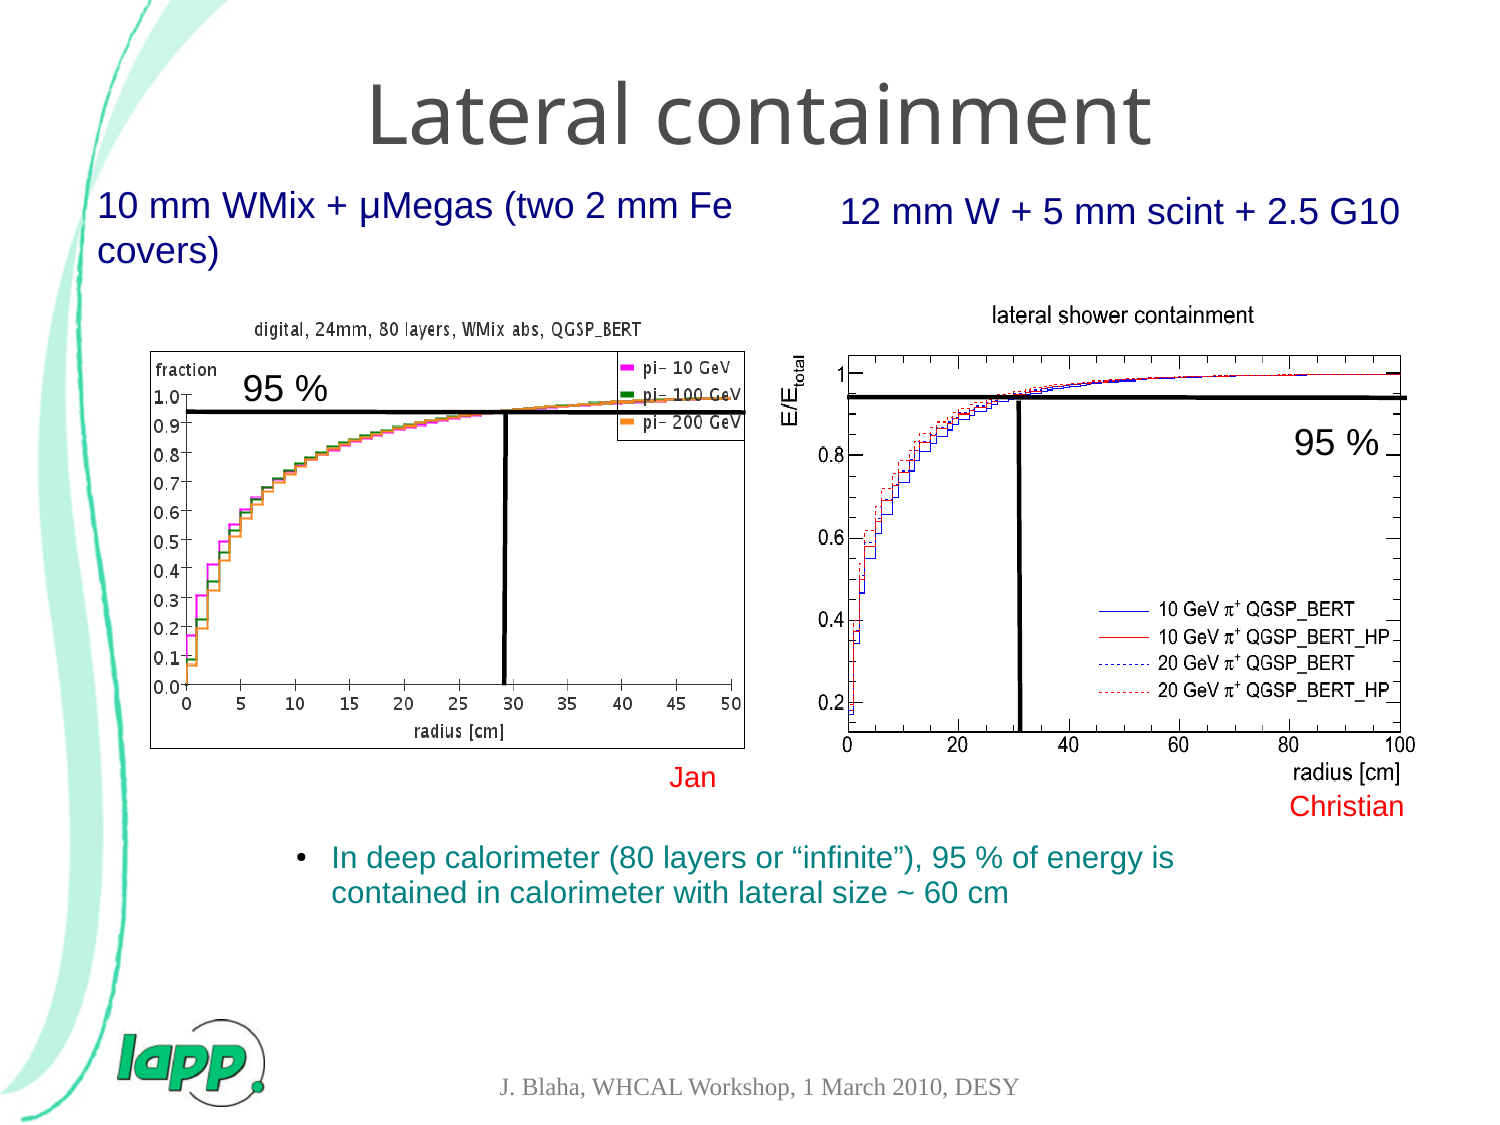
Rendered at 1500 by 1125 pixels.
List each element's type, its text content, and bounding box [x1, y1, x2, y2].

title Lateral containment [32, 18, 1486, 208]
text_box Christian [1274, 782, 1420, 834]
text_box 95 % [1279, 413, 1395, 471]
text_box 12 mm W + 5 mm scint + 2.5 G10 [825, 183, 1461, 241]
text_box 10 mm WMix + µMegas (two 2 mm Fe covers) [82, 171, 841, 274]
picture [778, 294, 1436, 814]
text_box 95 % [227, 360, 343, 418]
text_box Jan [654, 753, 732, 805]
text_box In deep calorimeter (80 layers or “infinite”), 95 % of energy is contained in calorimeter with lateral size ~ 60 cm [245, 833, 1228, 998]
picture [0, 0, 754, 1125]
